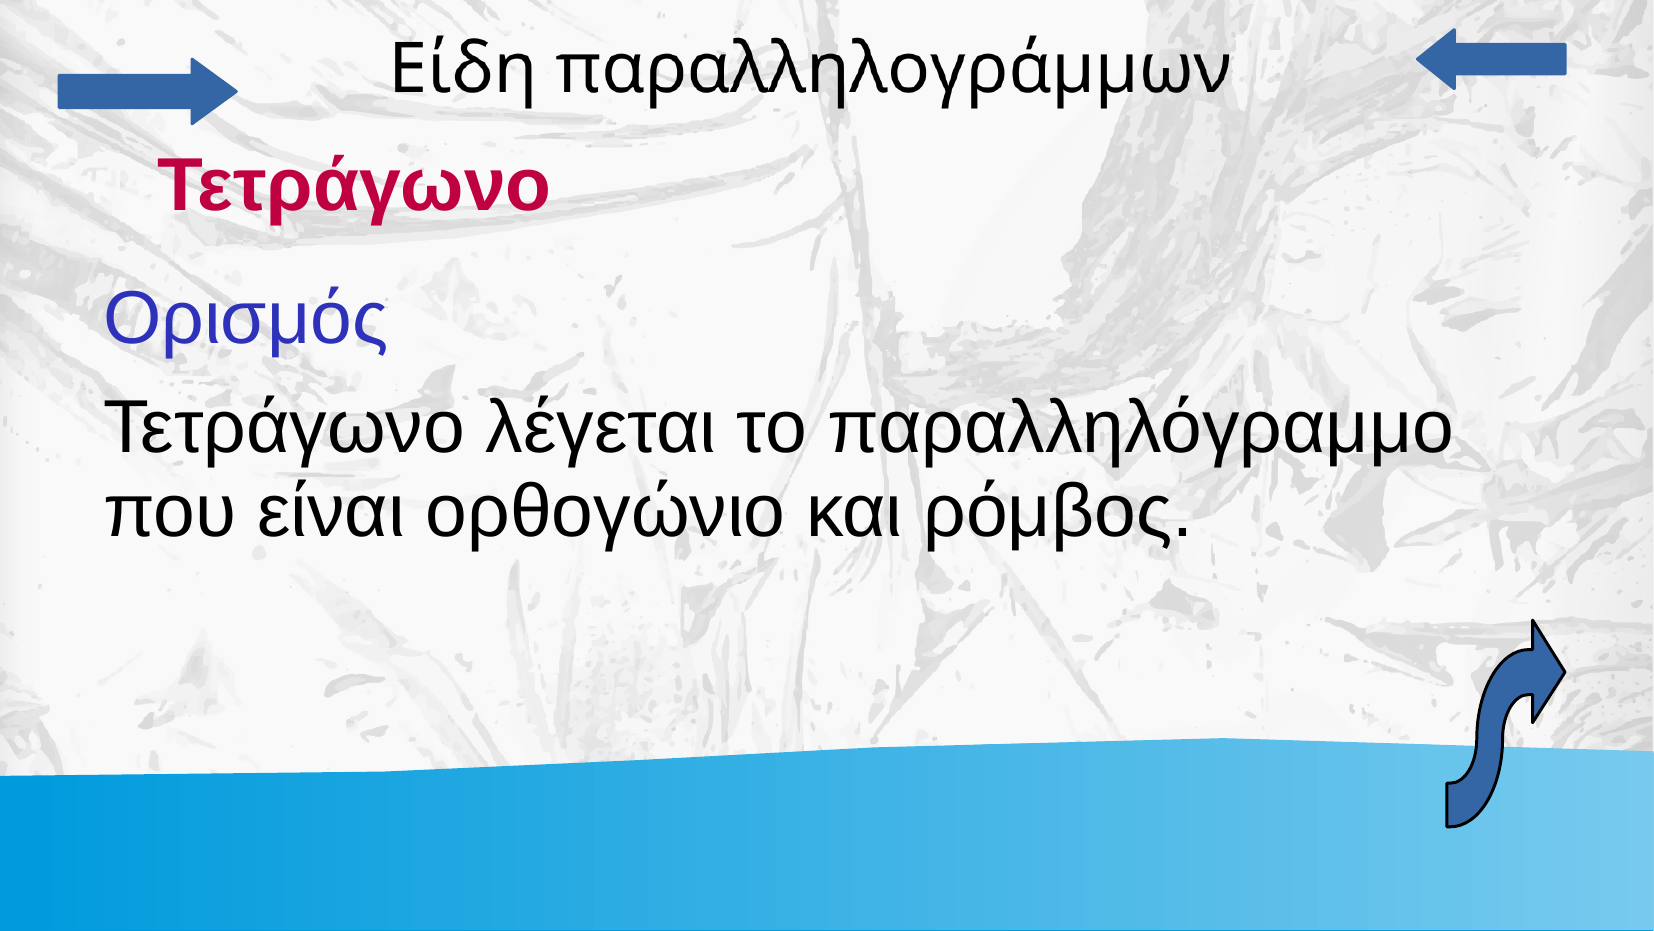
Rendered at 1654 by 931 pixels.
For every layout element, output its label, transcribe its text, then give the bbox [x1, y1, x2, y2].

text_box Τετράγωνο [142, 134, 739, 237]
text_box Ορισμός Τετράγωνο λέγεται το παραλληλόγραμμο που είναι ορθογώνιο και ρόμβος. [88, 268, 1574, 650]
picture [0, 0, 1654, 775]
text_box [1417, 29, 1566, 89]
text_box [1446, 620, 1566, 827]
text_box [59, 59, 237, 124]
